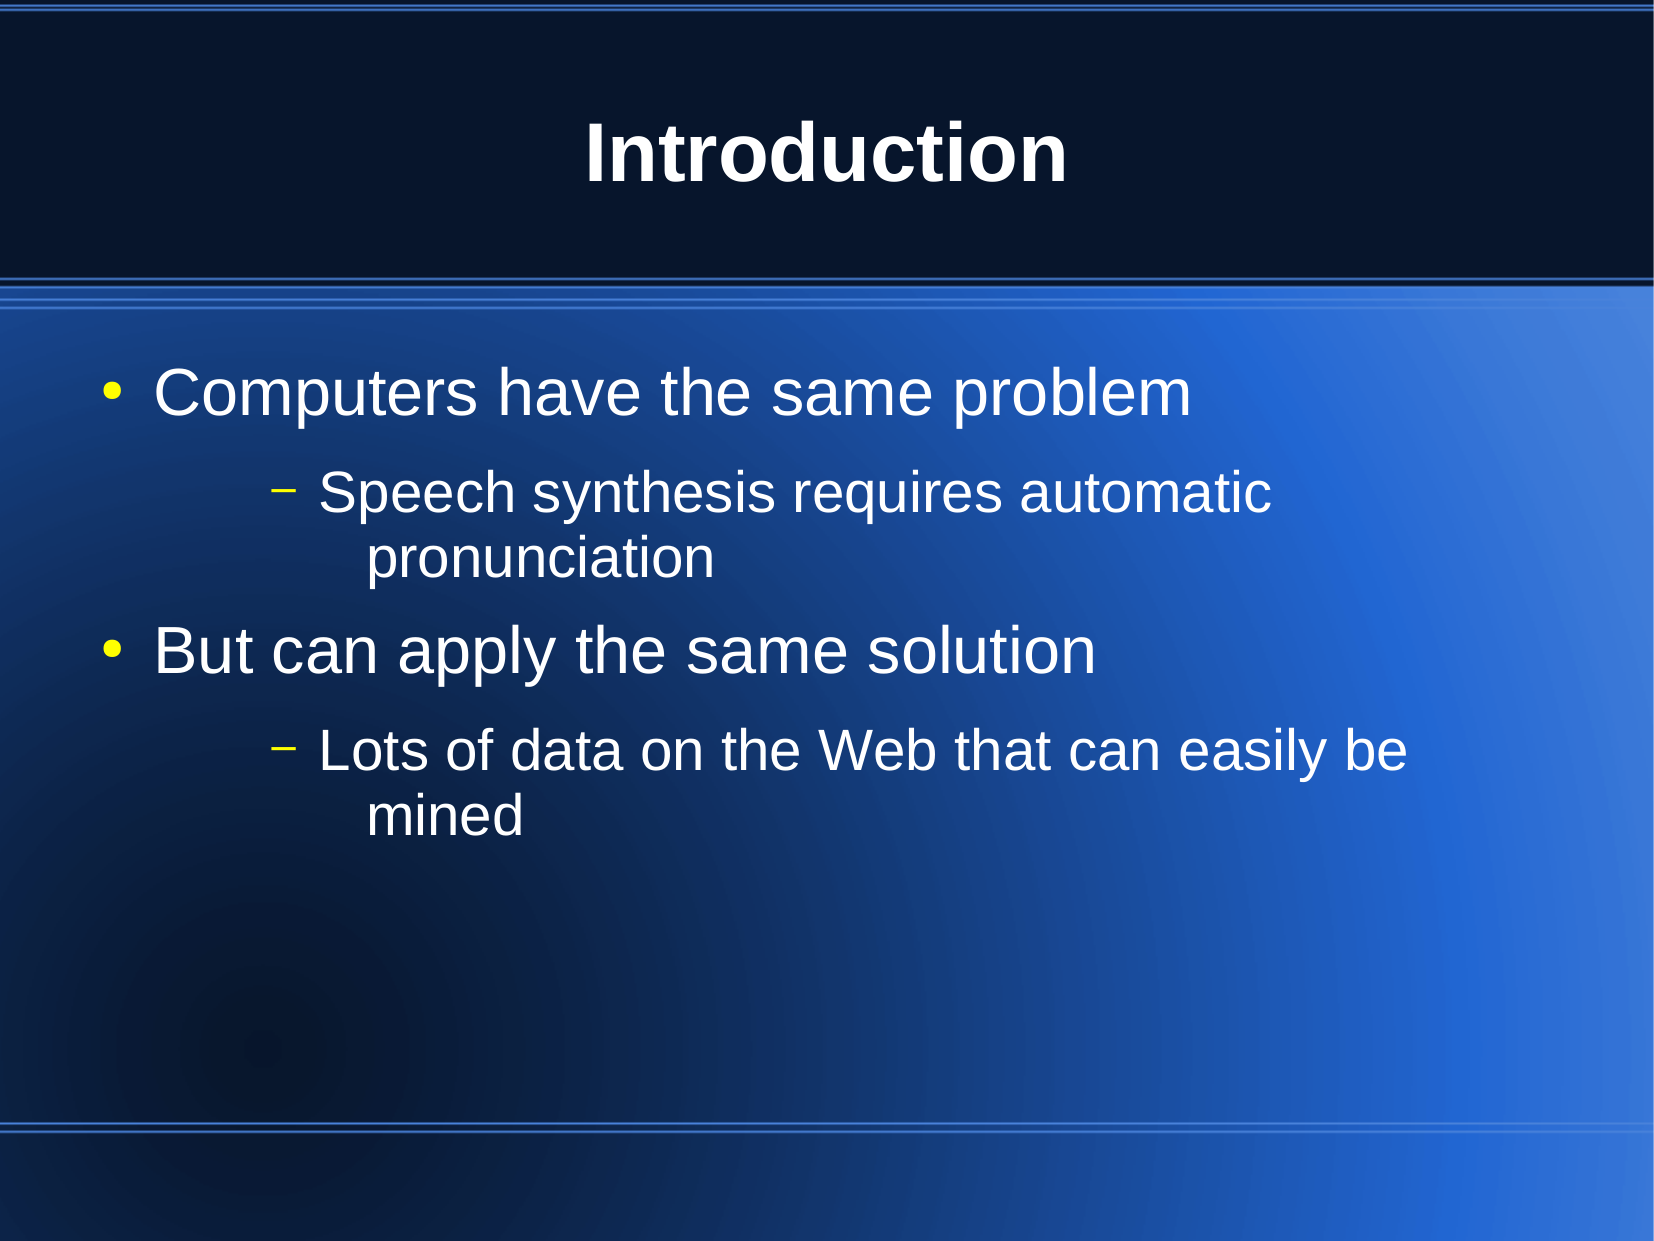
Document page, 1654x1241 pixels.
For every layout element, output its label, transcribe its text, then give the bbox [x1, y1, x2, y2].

title Introduction [82, 49, 1571, 257]
picture [0, 0, 1654, 1241]
list Computers have the same problem Speech synthesis requires automatic pronunciation But can apply the same solution Lots of data on the Web that can easily be mined [82, 355, 1571, 1174]
